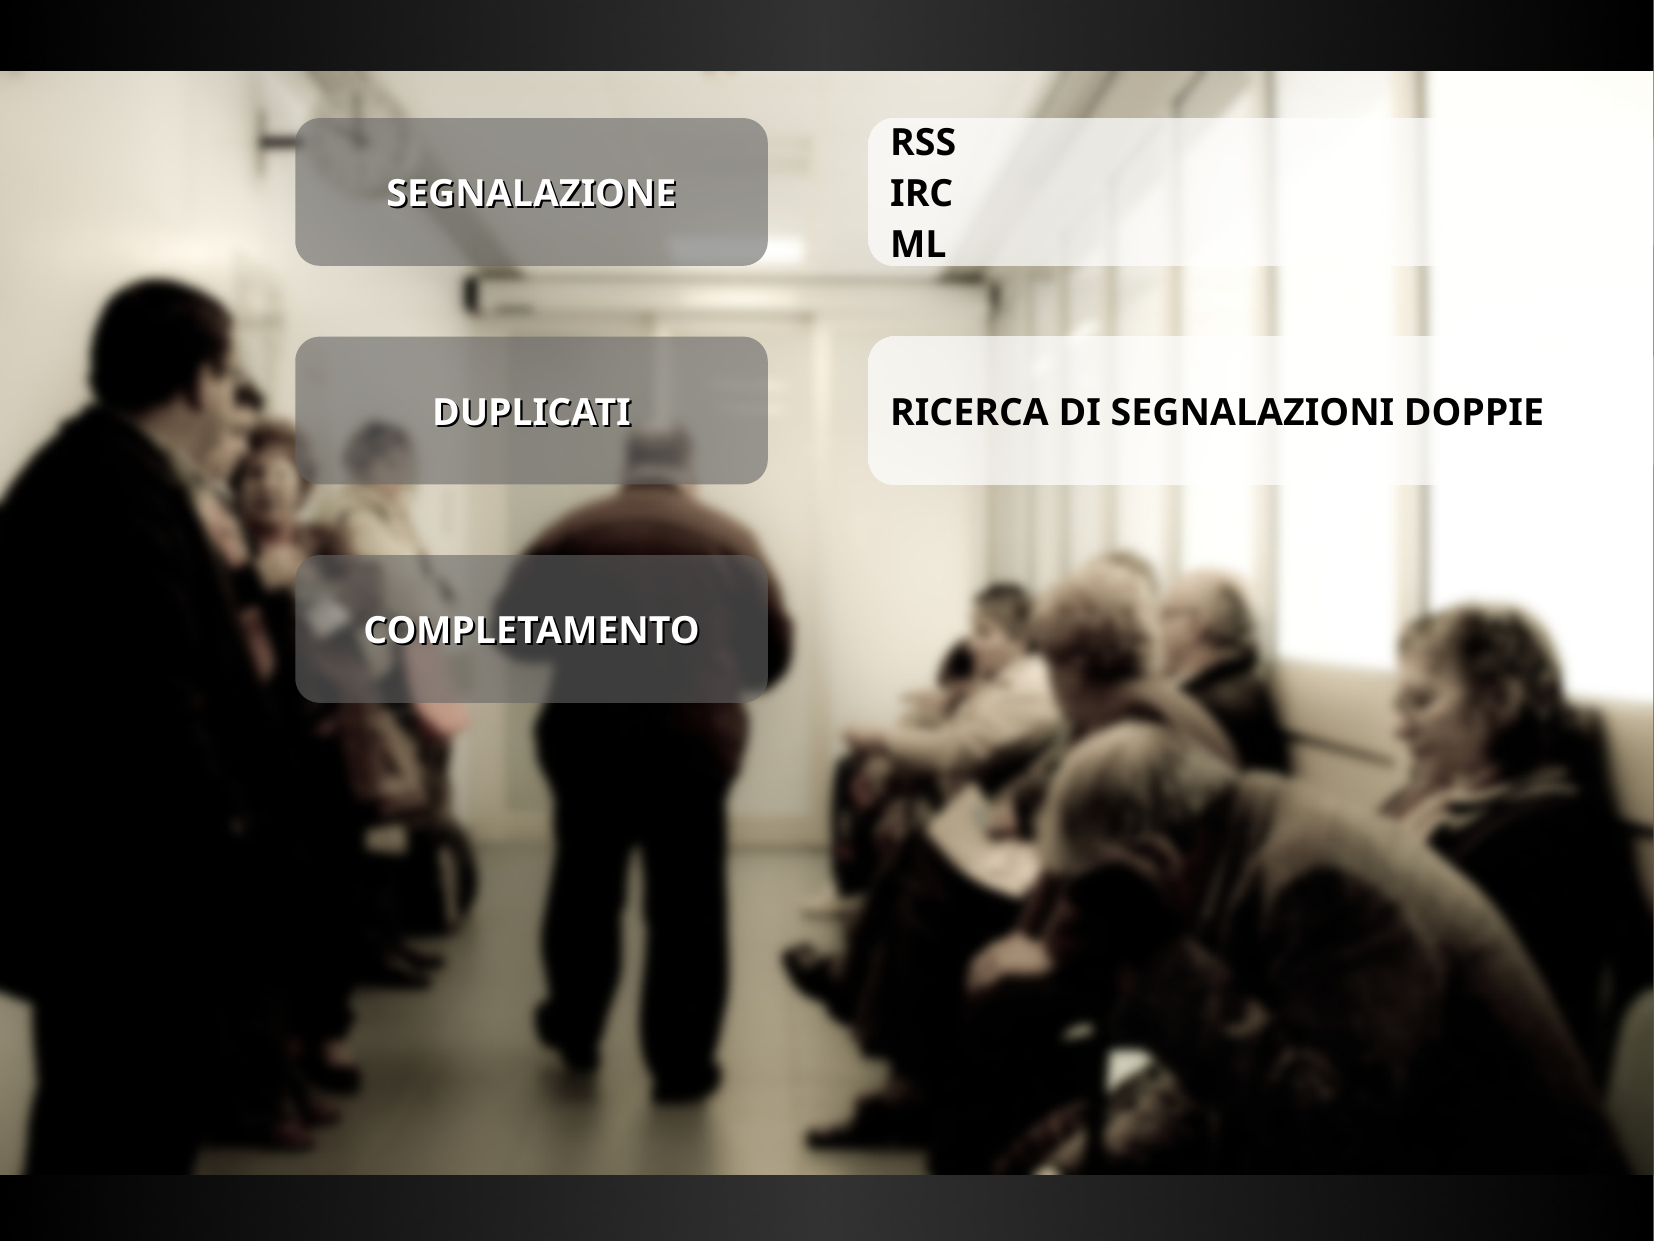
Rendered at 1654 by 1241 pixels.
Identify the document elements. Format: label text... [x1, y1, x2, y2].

text_box COMPLETAMENTO [295, 555, 768, 703]
text_box DUPLICATI [295, 336, 768, 485]
text_box RSS IRC ML [868, 118, 1654, 266]
text_box SEGNALAZIONE [295, 118, 768, 266]
picture [0, 0, 1654, 1241]
text_box RICERCA DI SEGNALAZIONI DOPPIE [868, 336, 1654, 485]
